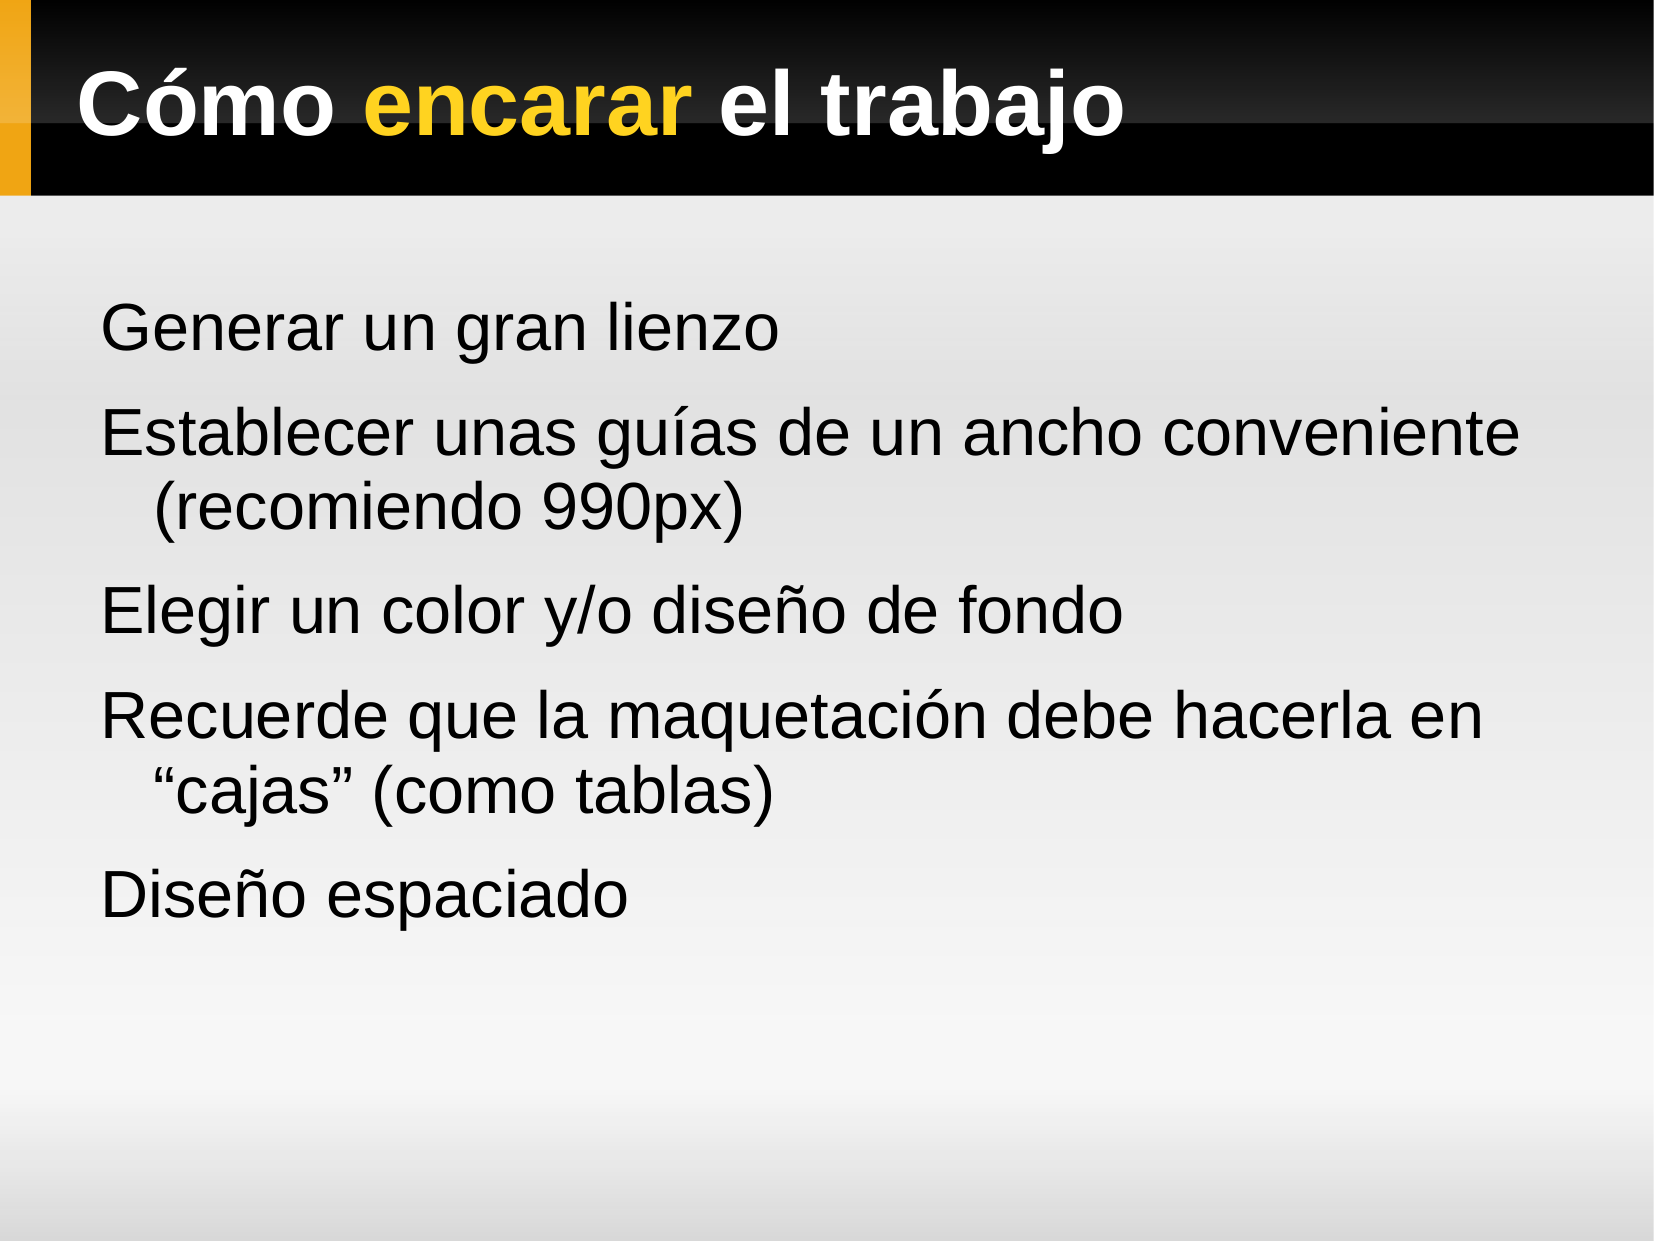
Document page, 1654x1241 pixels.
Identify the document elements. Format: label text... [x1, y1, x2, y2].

title Cómo encarar el trabajo [76, 7, 1565, 200]
picture [0, 0, 1654, 1241]
list Generar un gran lienzo Establecer unas guías de un ancho conveniente (recomiendo 990px) Elegir un color y/o diseño de fondo Recuerde que la maquetación debe hacerla en “cajas” (como tablas) Diseño espaciado [82, 290, 1571, 1094]
